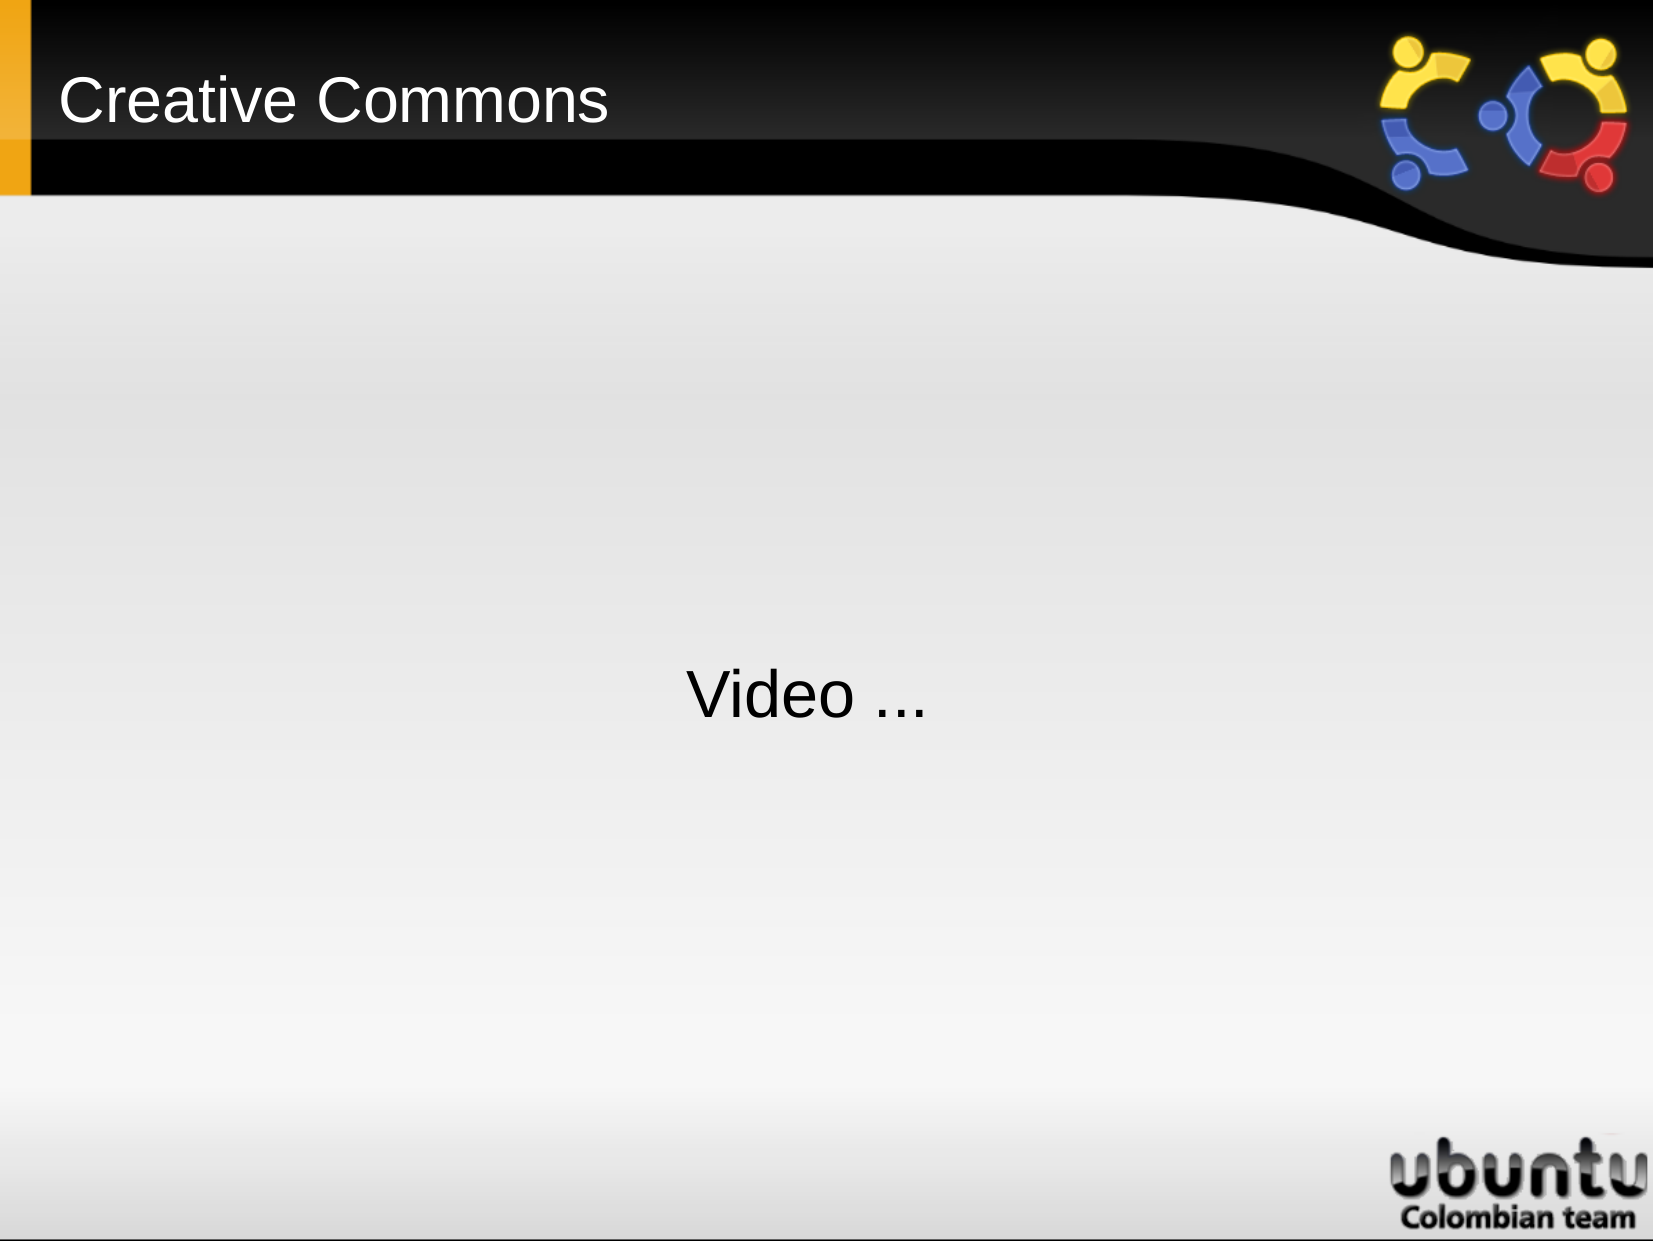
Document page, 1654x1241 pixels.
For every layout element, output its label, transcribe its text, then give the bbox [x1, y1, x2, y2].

picture [0, 0, 1653, 1241]
title Creative Commons [59, 48, 1376, 153]
text_box Video ... [671, 649, 945, 740]
